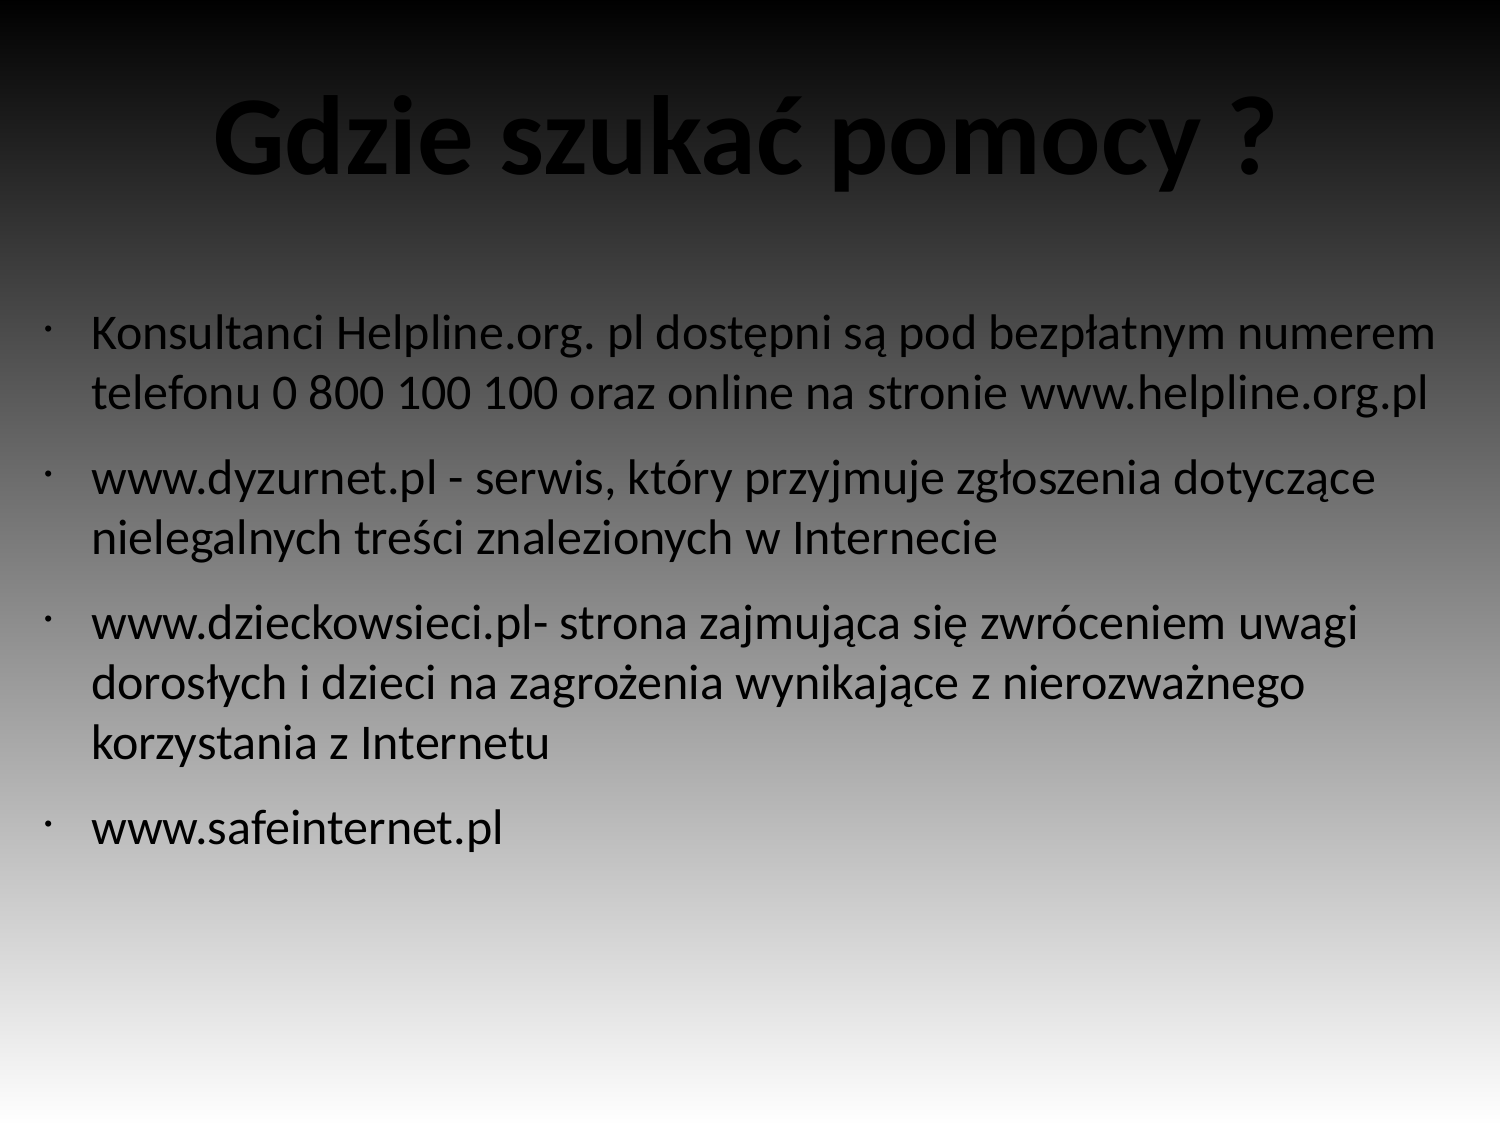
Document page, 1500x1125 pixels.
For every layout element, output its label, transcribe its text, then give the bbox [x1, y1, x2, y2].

text_box Konsultanci Helpline.org. pl dostępni są pod bezpłatnym numerem telefonu 0 800 100 100 oraz online na stronie www.helpline.org.pl www.dyzurnet.pl - serwis, który przyjmuje zgłoszenia dotyczące nielegalnych treści znalezionych w Internecie www.dzieckowsieci.pl- strona zajmująca się zwróceniem uwagi dorosłych i dzieci na zagrożenia wynikające z nierozważnego korzystania z Internetu www.safeinternet.pl [29, 231, 1465, 862]
text_box Gdzie szukać pomocy ? [198, 54, 1295, 205]
